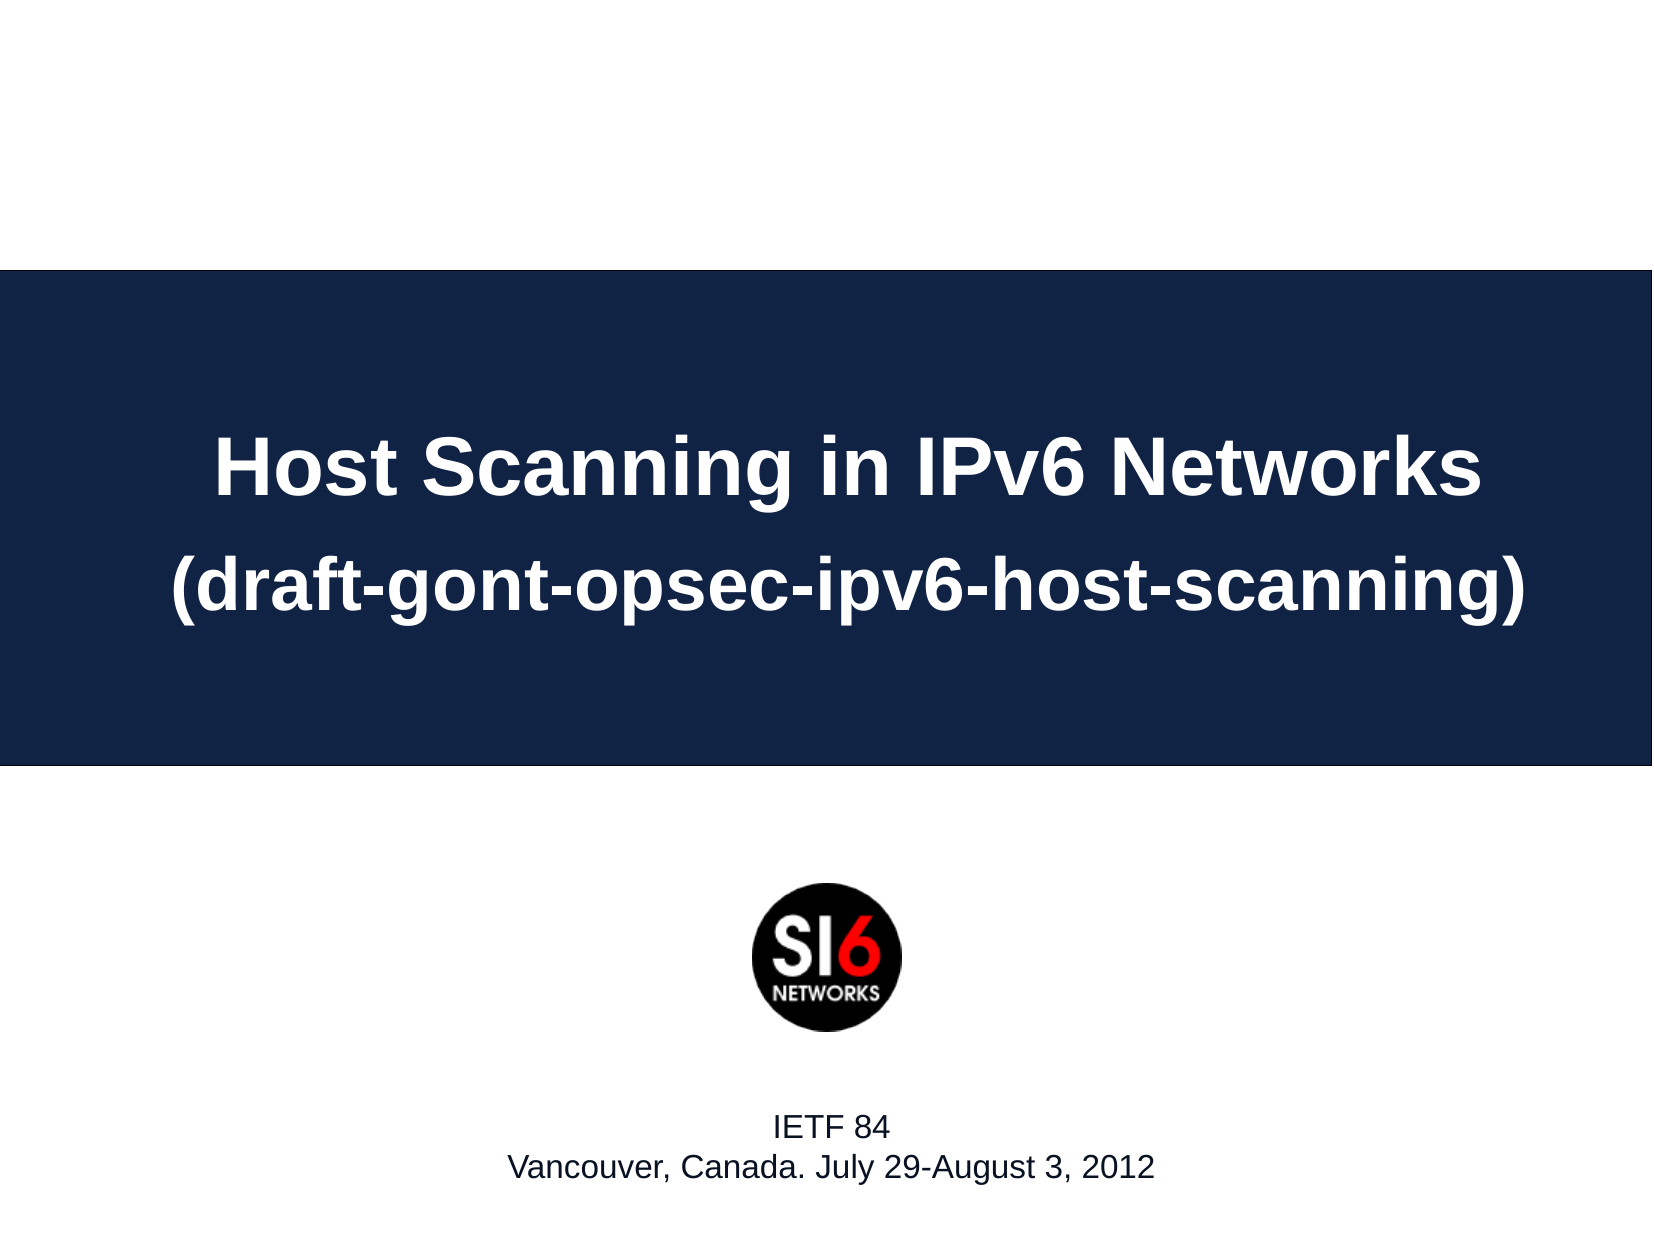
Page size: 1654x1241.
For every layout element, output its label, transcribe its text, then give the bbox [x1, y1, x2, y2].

list Host Scanning in IPv6 Networks (draft-gont-opsec-ipv6-host-scanning) [67, 420, 1561, 661]
list IETF 84 Vancouver, Canada. July 29-August 3, 2012 [331, 1108, 1262, 1214]
picture [752, 883, 902, 1032]
